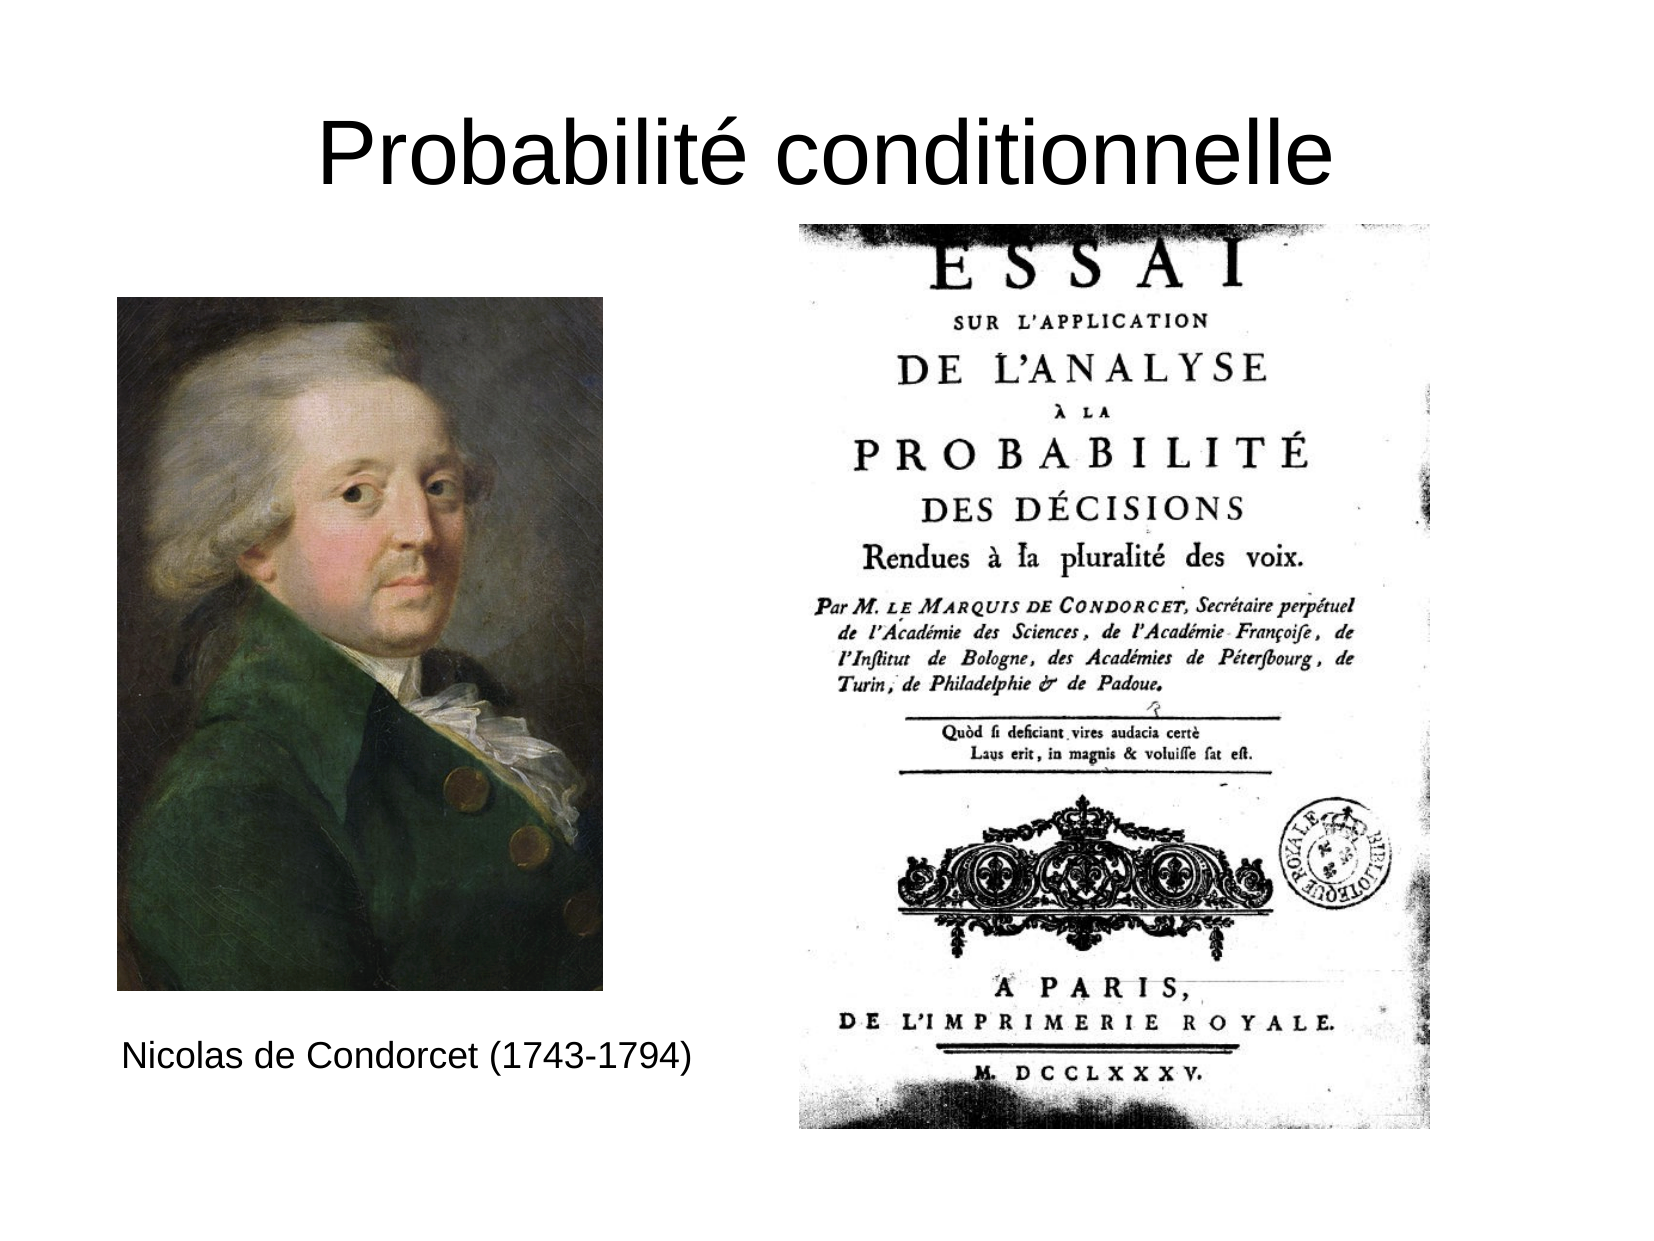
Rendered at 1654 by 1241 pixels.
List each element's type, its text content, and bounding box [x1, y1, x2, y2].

picture [799, 224, 1430, 1129]
picture [117, 297, 603, 991]
title Probabilité conditionnelle [82, 49, 1571, 257]
text_box Nicolas de Condorcet (1743-1794) [106, 1027, 708, 1085]
